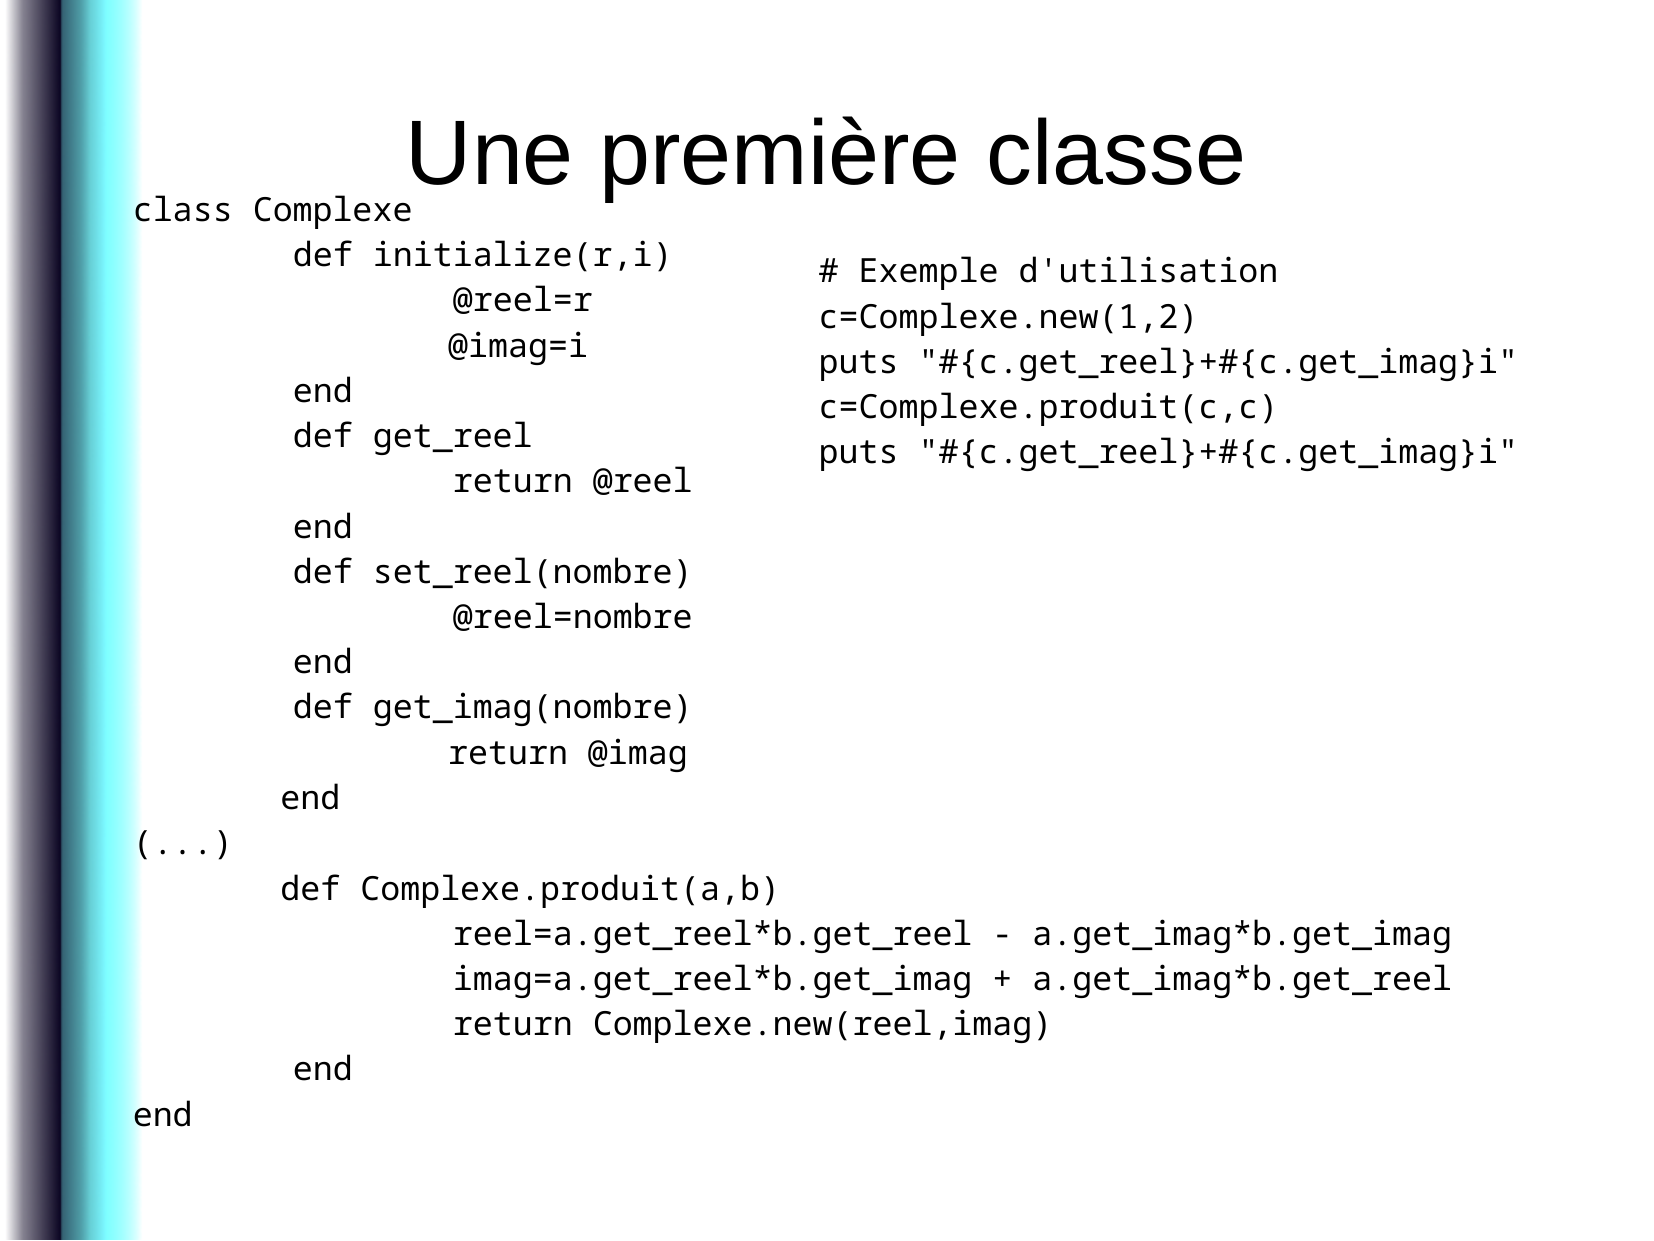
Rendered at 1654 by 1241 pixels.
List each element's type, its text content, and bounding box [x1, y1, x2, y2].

title Une première classe [82, 49, 1571, 257]
text_box class Complexe def initialize(r,i) @reel=r @imag=i end def get_reel return @reel end def set_reel(nombre) @reel=nombre end def get_imag(nombre) return @imag end (...) def Complexe.produit(a,b) reel=a.get_reel*b.get_reel - a.get_imag*b.get_imag imag=a.get_reel*b.get_imag + a.get_imag*b.get_reel return Complexe.new(reel,imag) end end [118, 178, 1468, 1165]
picture [0, 0, 1654, 1240]
text_box # Exemple d'utilisation c=Complexe.new(1,2) puts "#{c.get_reel}+#{c.get_imag}i" c=Complexe.produit(c,c) puts "#{c.get_reel}+#{c.get_imag}i" [803, 240, 1534, 579]
text_box [924, 351, 955, 427]
